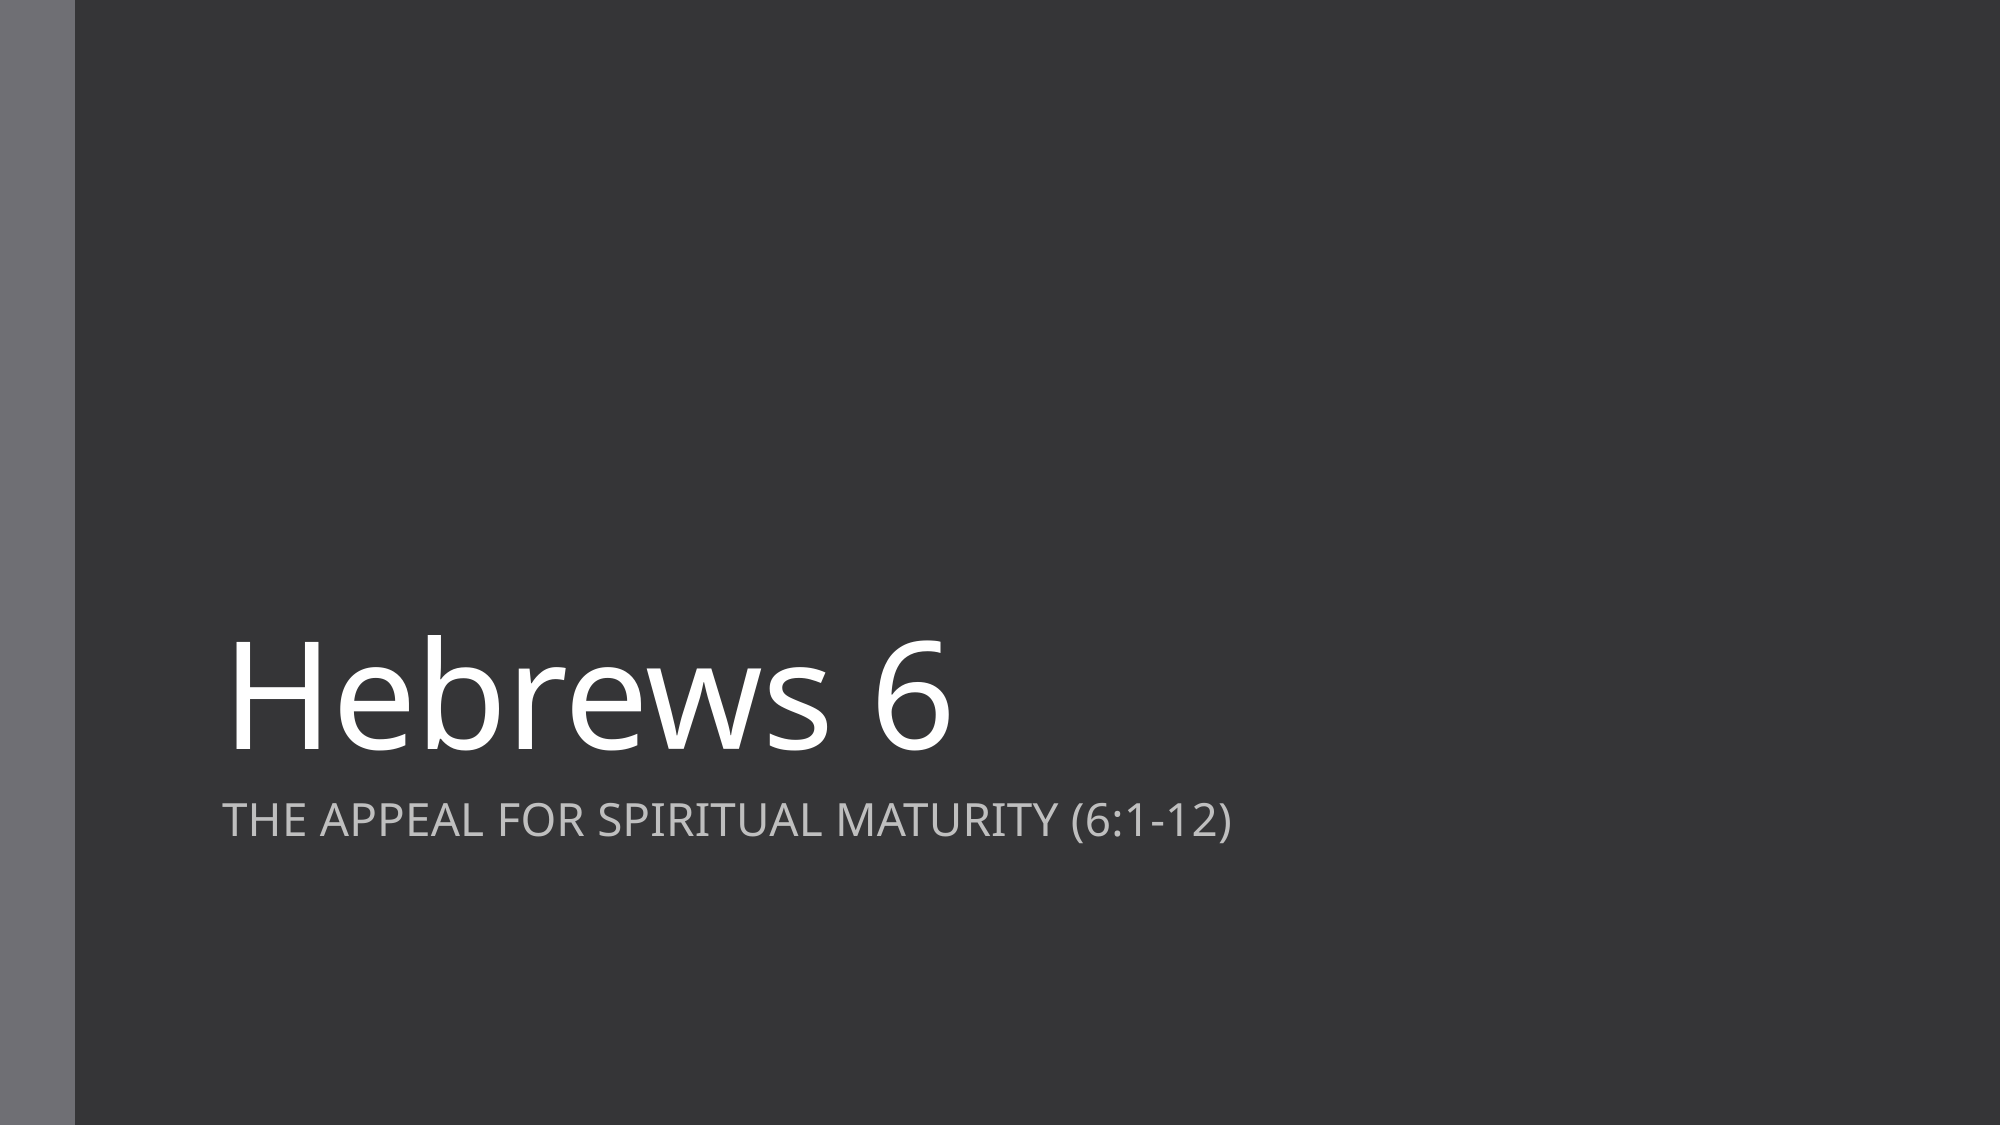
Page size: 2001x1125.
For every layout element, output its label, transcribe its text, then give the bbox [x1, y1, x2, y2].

subtitle THE APPEAL FOR SPIRITUAL MATURITY (6:1-12) [206, 787, 1752, 1066]
title Hebrews 6 [206, 124, 1752, 787]
